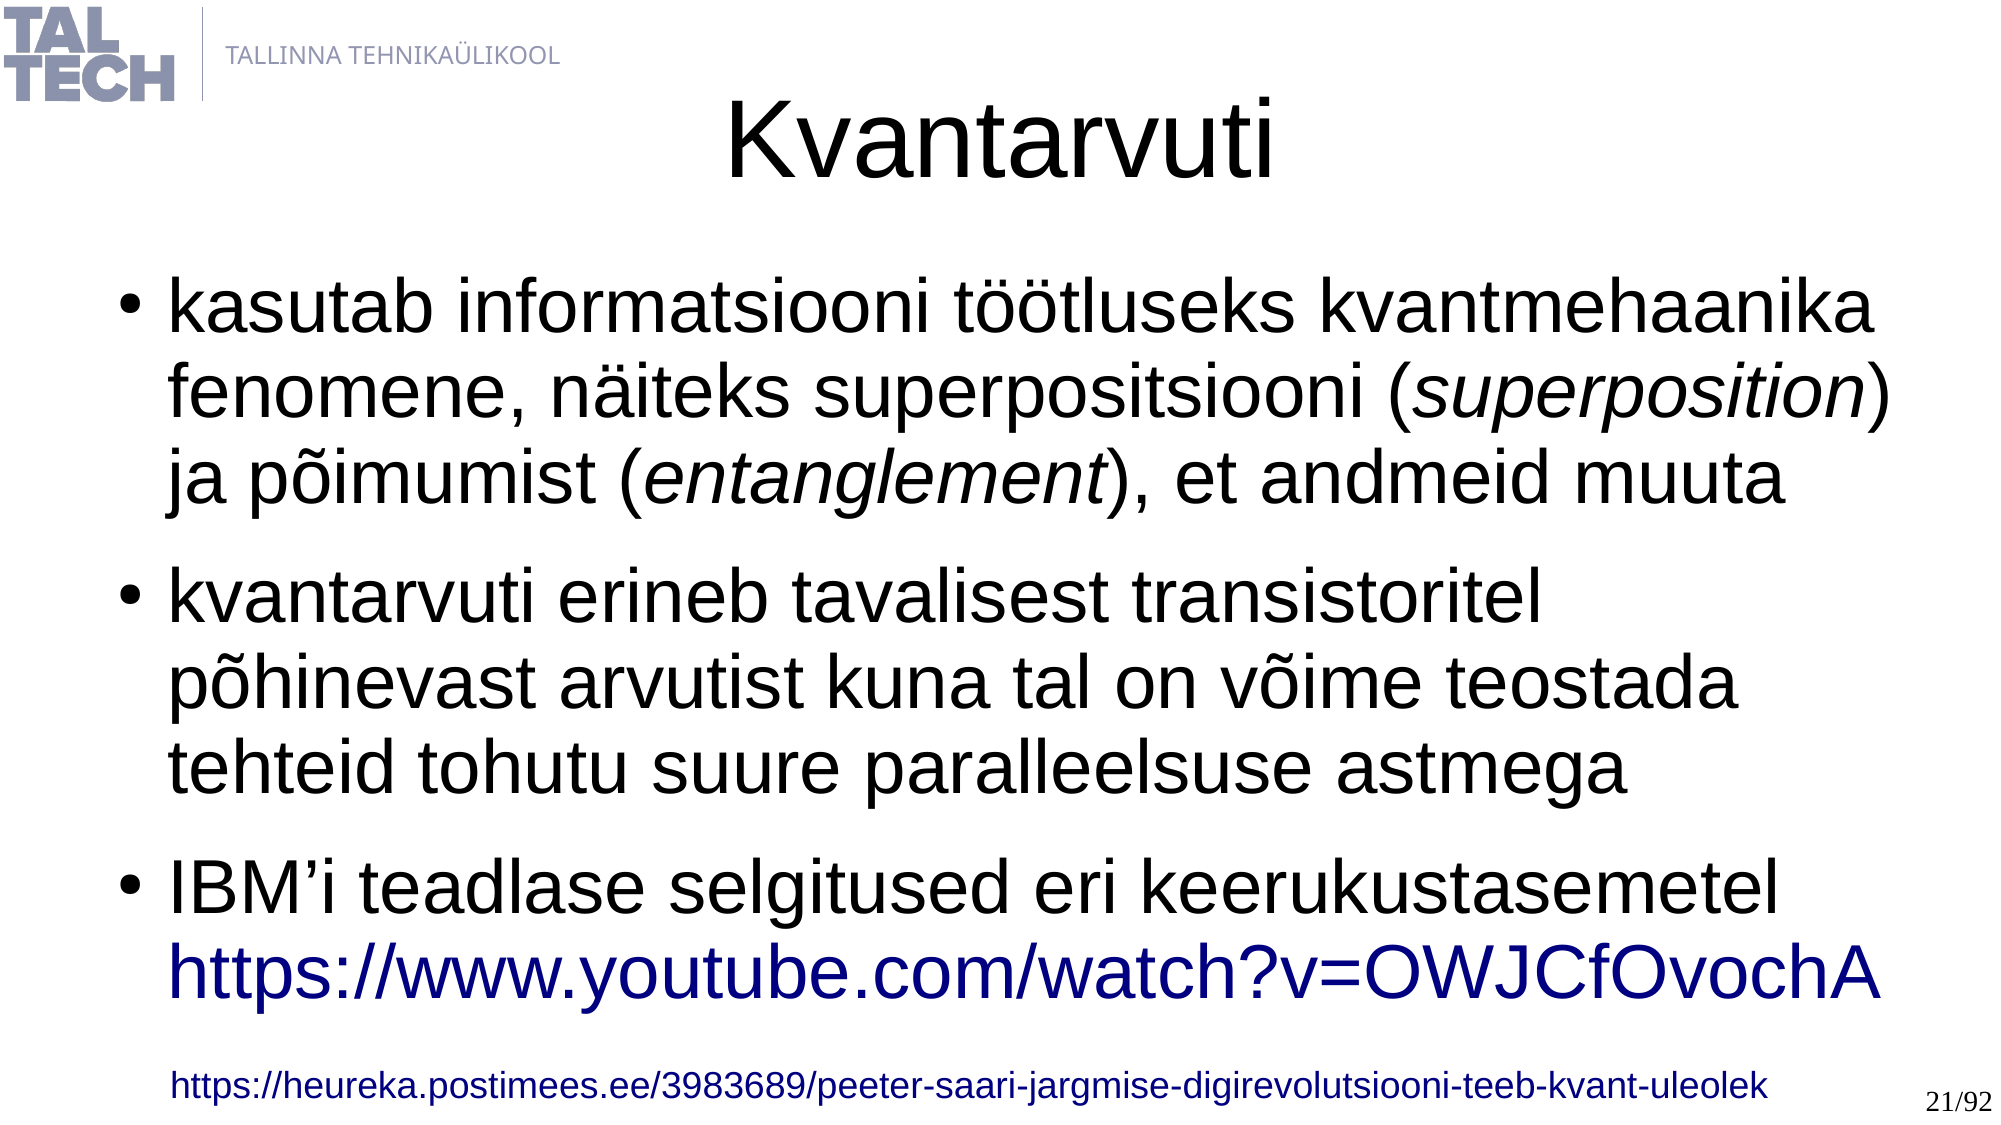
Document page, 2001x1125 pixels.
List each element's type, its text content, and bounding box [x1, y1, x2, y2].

title Kvantarvuti [99, 44, 1901, 233]
text_box https://heureka.postimees.ee/3983689/peeter-saari-jargmise-digirevolutsiooni-teeb-kvant-uleolek [155, 1057, 1784, 1114]
list kasutab informatsiooni töötluseks kvantmehaanika fenomene, näiteks superpositsiooni (superposition) ja põimumist (entanglement), et andmeid muuta kvantarvuti erineb tavalisest transistoritel põhinevast arvutist kuna tal on võime teostada tehteid tohutu suure paralleelsuse astmega IBM’i teadlase selgitused eri keerukustasemetel https://www.youtube.com/watch?v=OWJCfOvochA [99, 263, 1901, 1040]
picture [0, 0, 178, 107]
